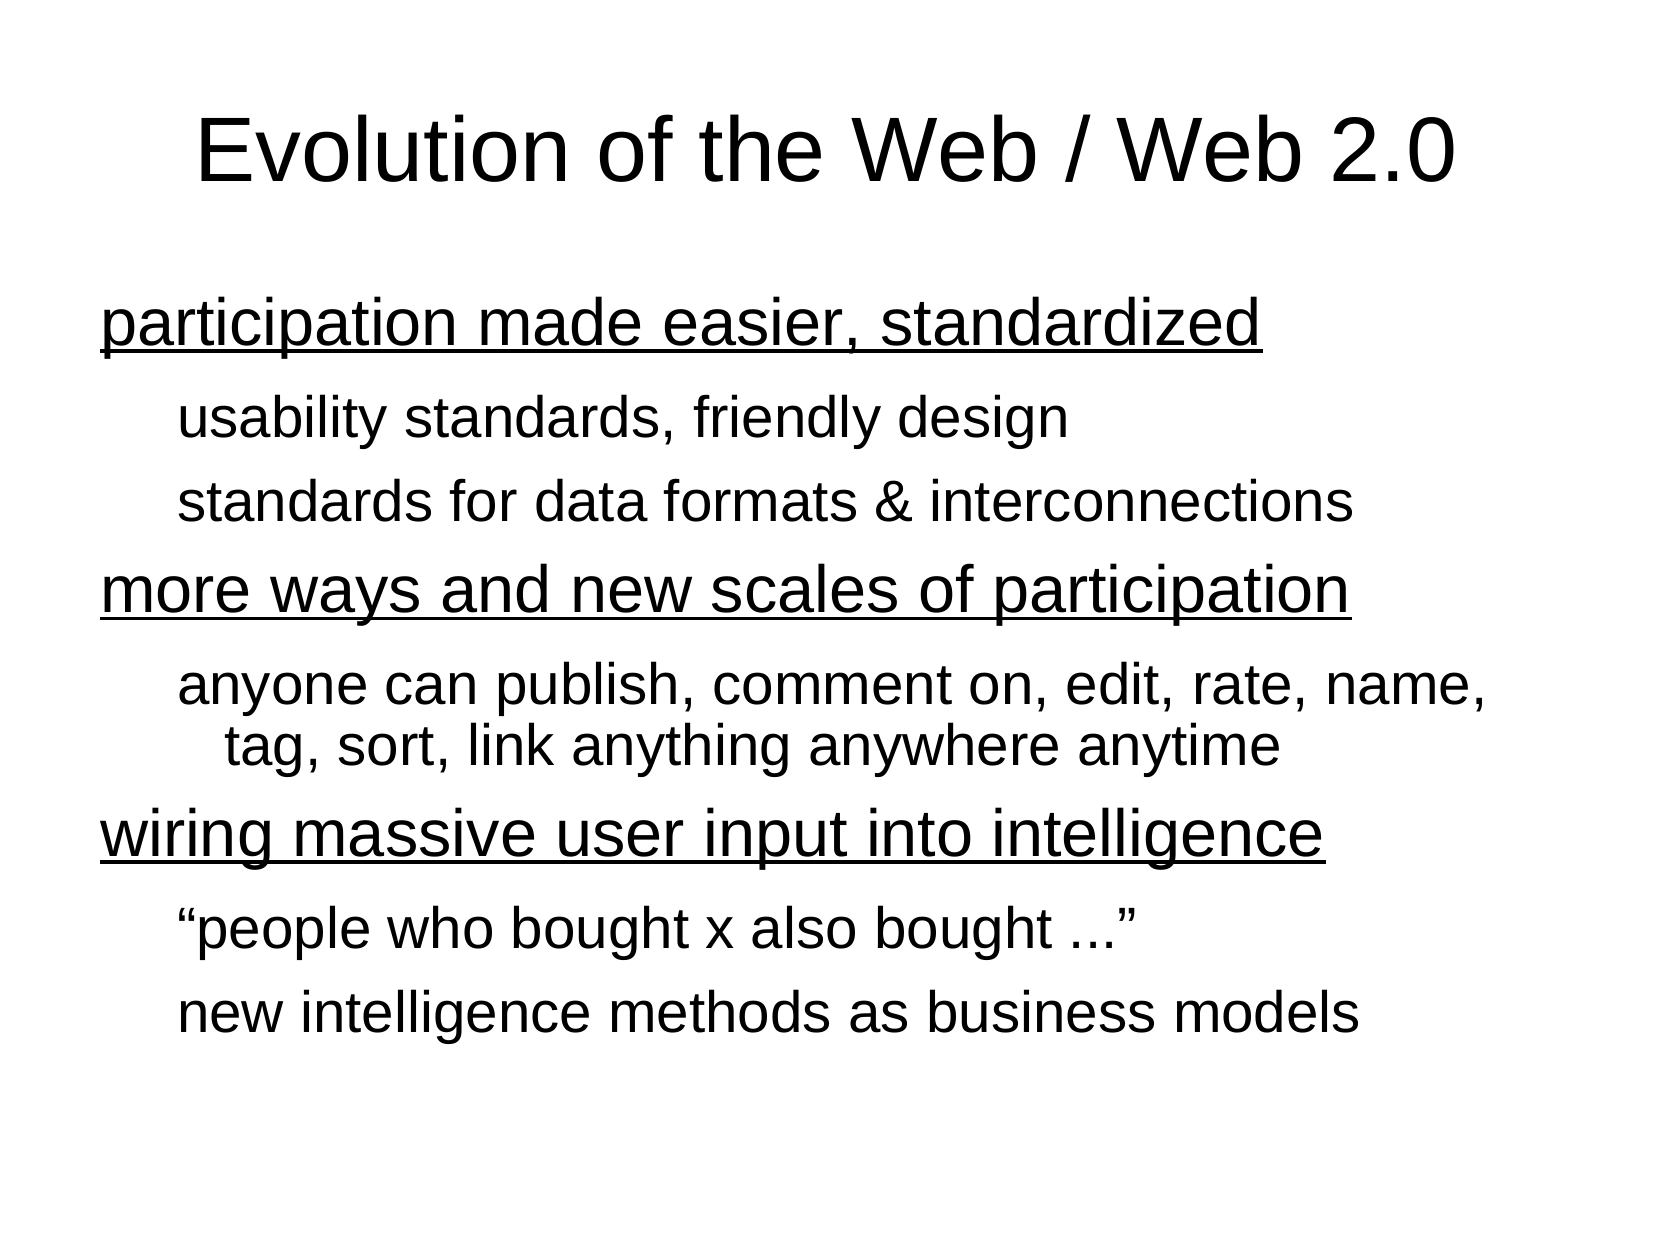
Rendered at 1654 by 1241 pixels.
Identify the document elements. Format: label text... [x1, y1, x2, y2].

list participation made easier, standardized usability standards, friendly design standards for data formats & interconnections more ways and new scales of participation anyone can publish, comment on, edit, rate, name, tag, sort, link anything anywhere anytime wiring massive user input into intelligence “people who bought x also bought ...” new intelligence methods as business models [82, 290, 1571, 1094]
title Evolution of the Web / Web 2.0 [82, 49, 1571, 257]
